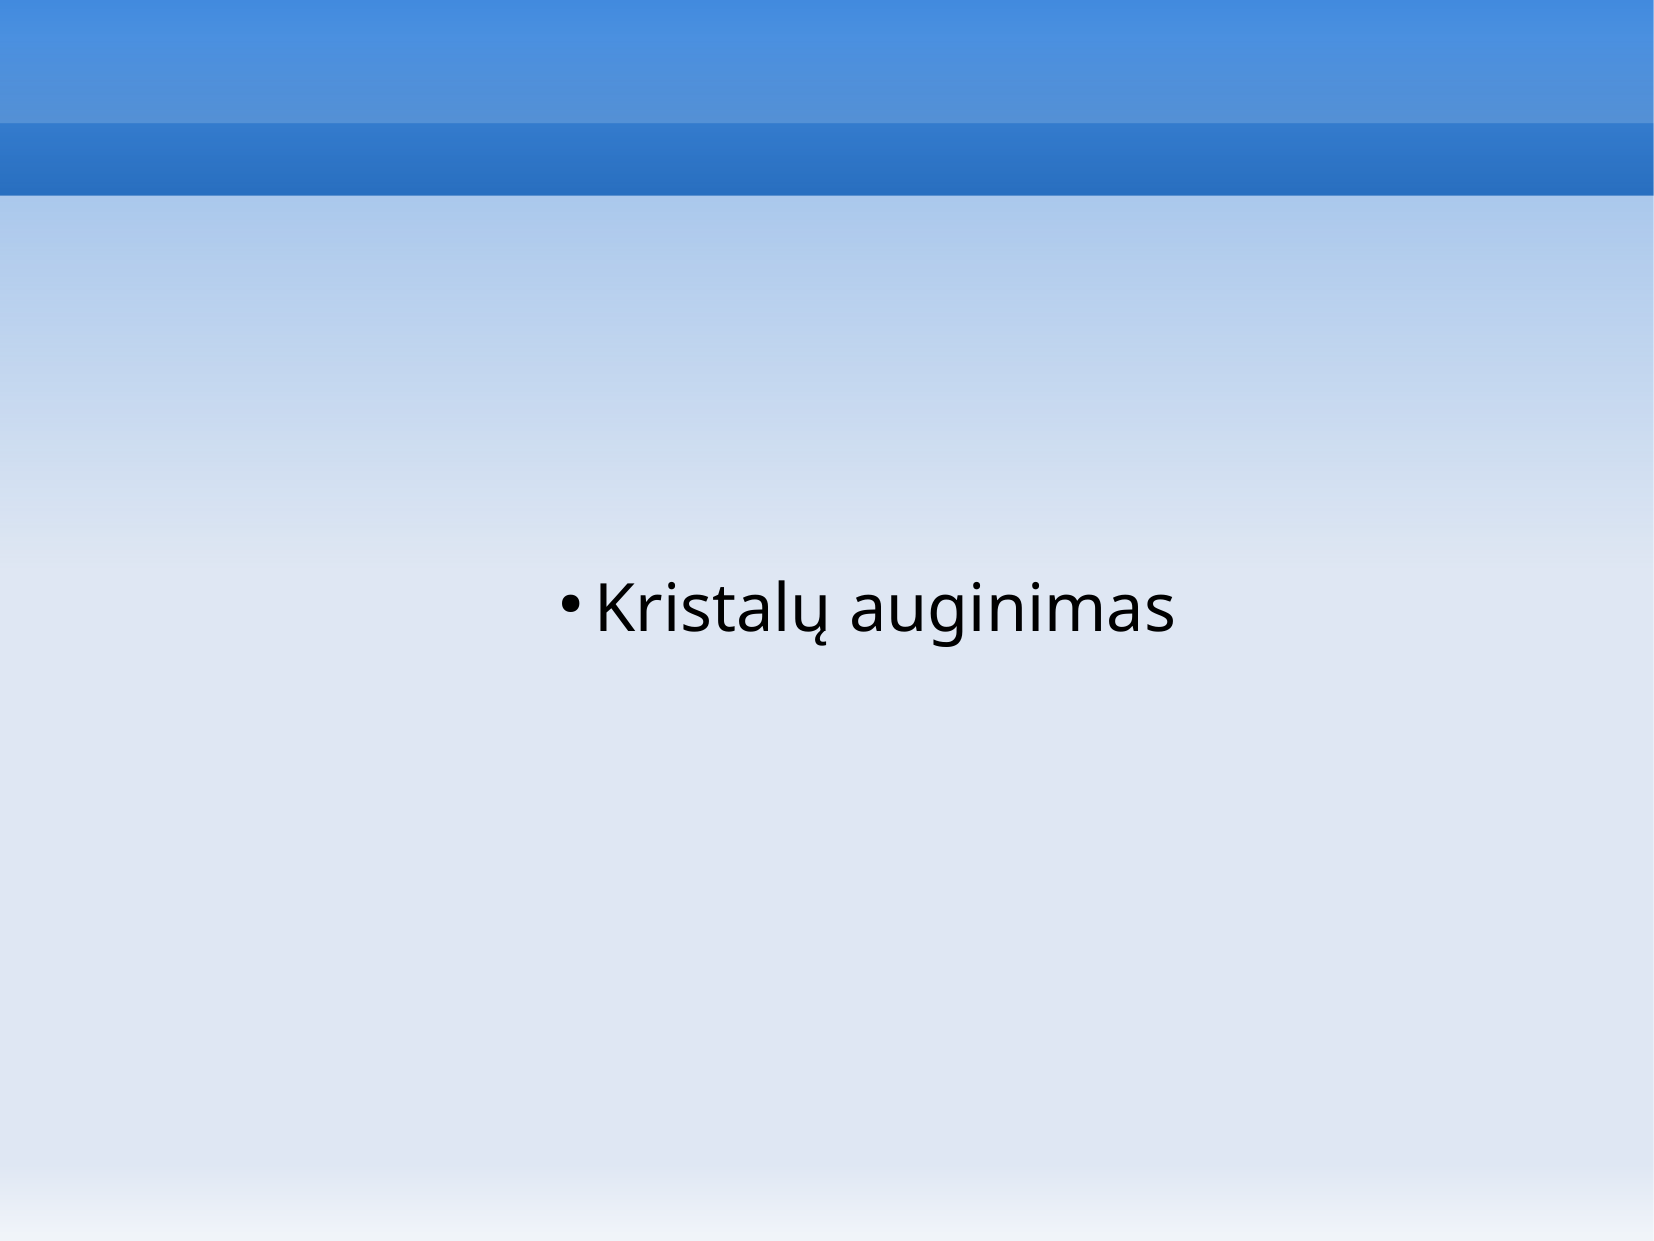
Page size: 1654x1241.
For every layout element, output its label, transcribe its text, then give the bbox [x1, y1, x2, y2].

subtitle Kristalų auginimas [88, 295, 1577, 916]
picture [0, 0, 1654, 1241]
